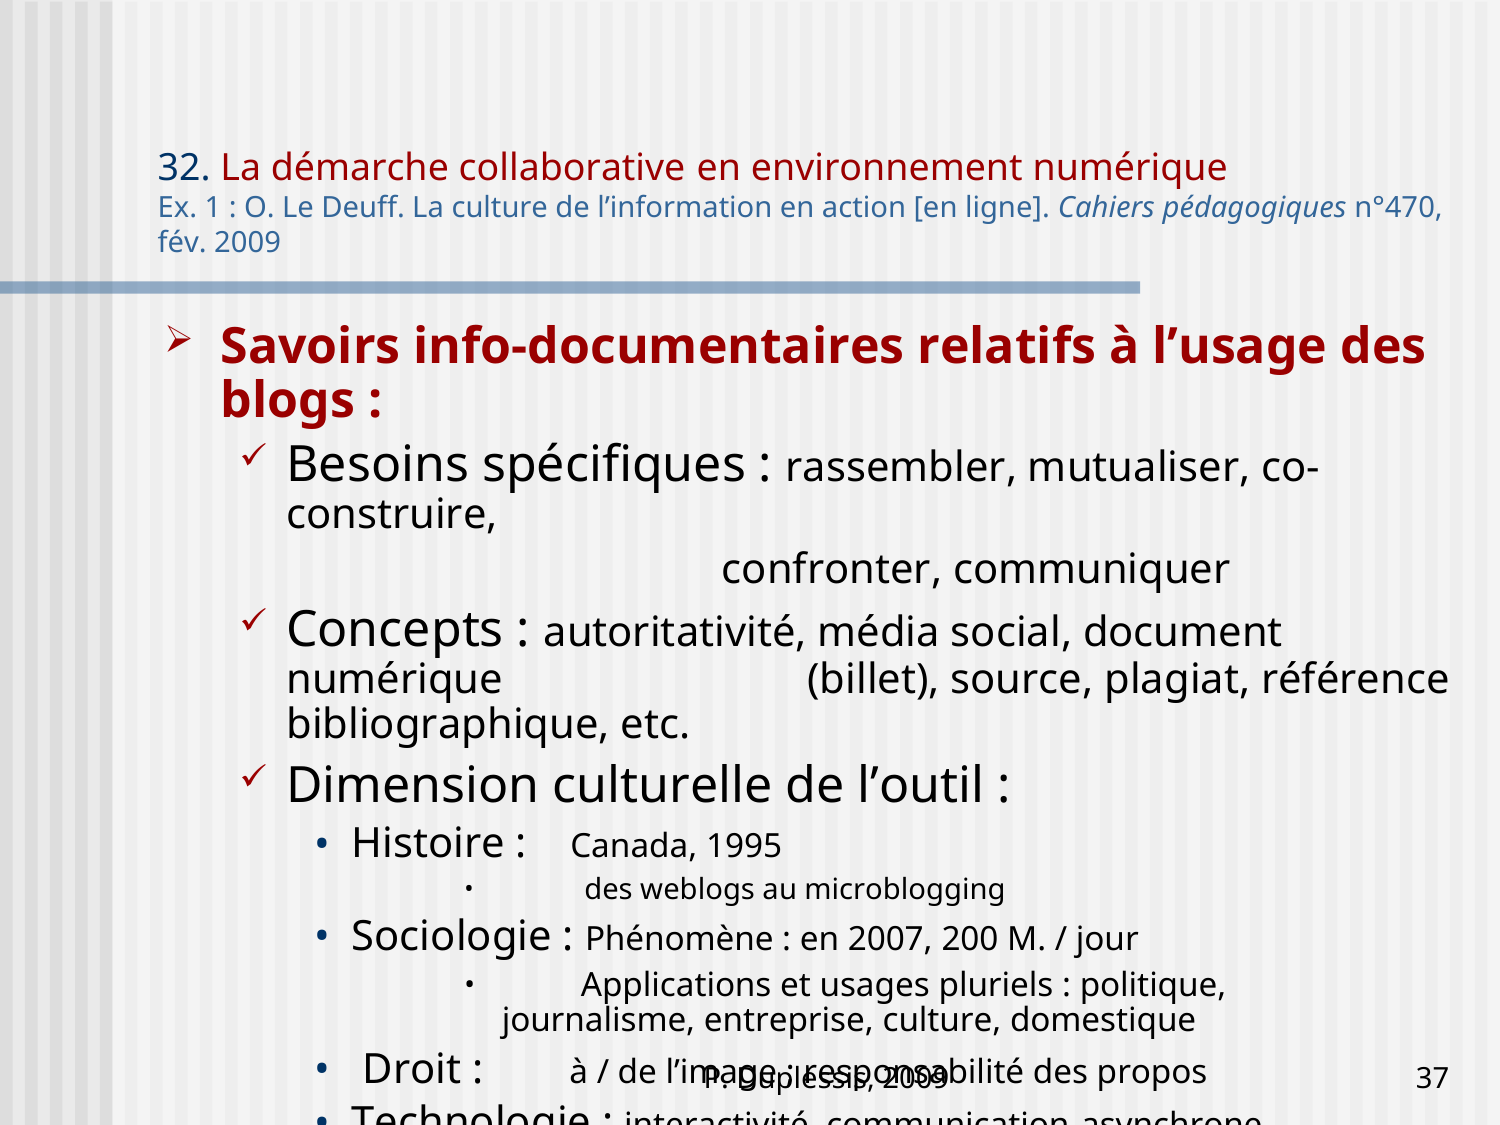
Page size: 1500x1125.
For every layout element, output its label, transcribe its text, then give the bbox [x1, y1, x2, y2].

list Savoirs info-documentaires relatifs à l’usage des blogs : Besoins spécifiques : rassembler, mutualiser, co-construire, confronter, communiquer Concepts : autoritativité, média social, document numérique (billet), source, plagiat, référence bibliographique, etc. Dimension culturelle de l’outil : Histoire : Canada, 1995 des weblogs au microblogging Sociologie : Phénomène : en 2007, 200 M. / jour Applications et usages pluriels : politique, journalisme, entreprise, culture, domestique Droit : à / de l’image ; responsabilité des propos Technologie : interactivité, communication asynchrone, affichage ante-chronologique, tags Politique : vecteur d’expression, d’opinion, contre-pouvoir [149, 312, 1481, 1125]
title 32. La démarche collaborative en environnement numérique Ex. 1 : O. Le Deuff. La culture de l’information en action [en ligne]. Cahiers pédagogiques n°470, fév. 2009 [142, 131, 1482, 267]
